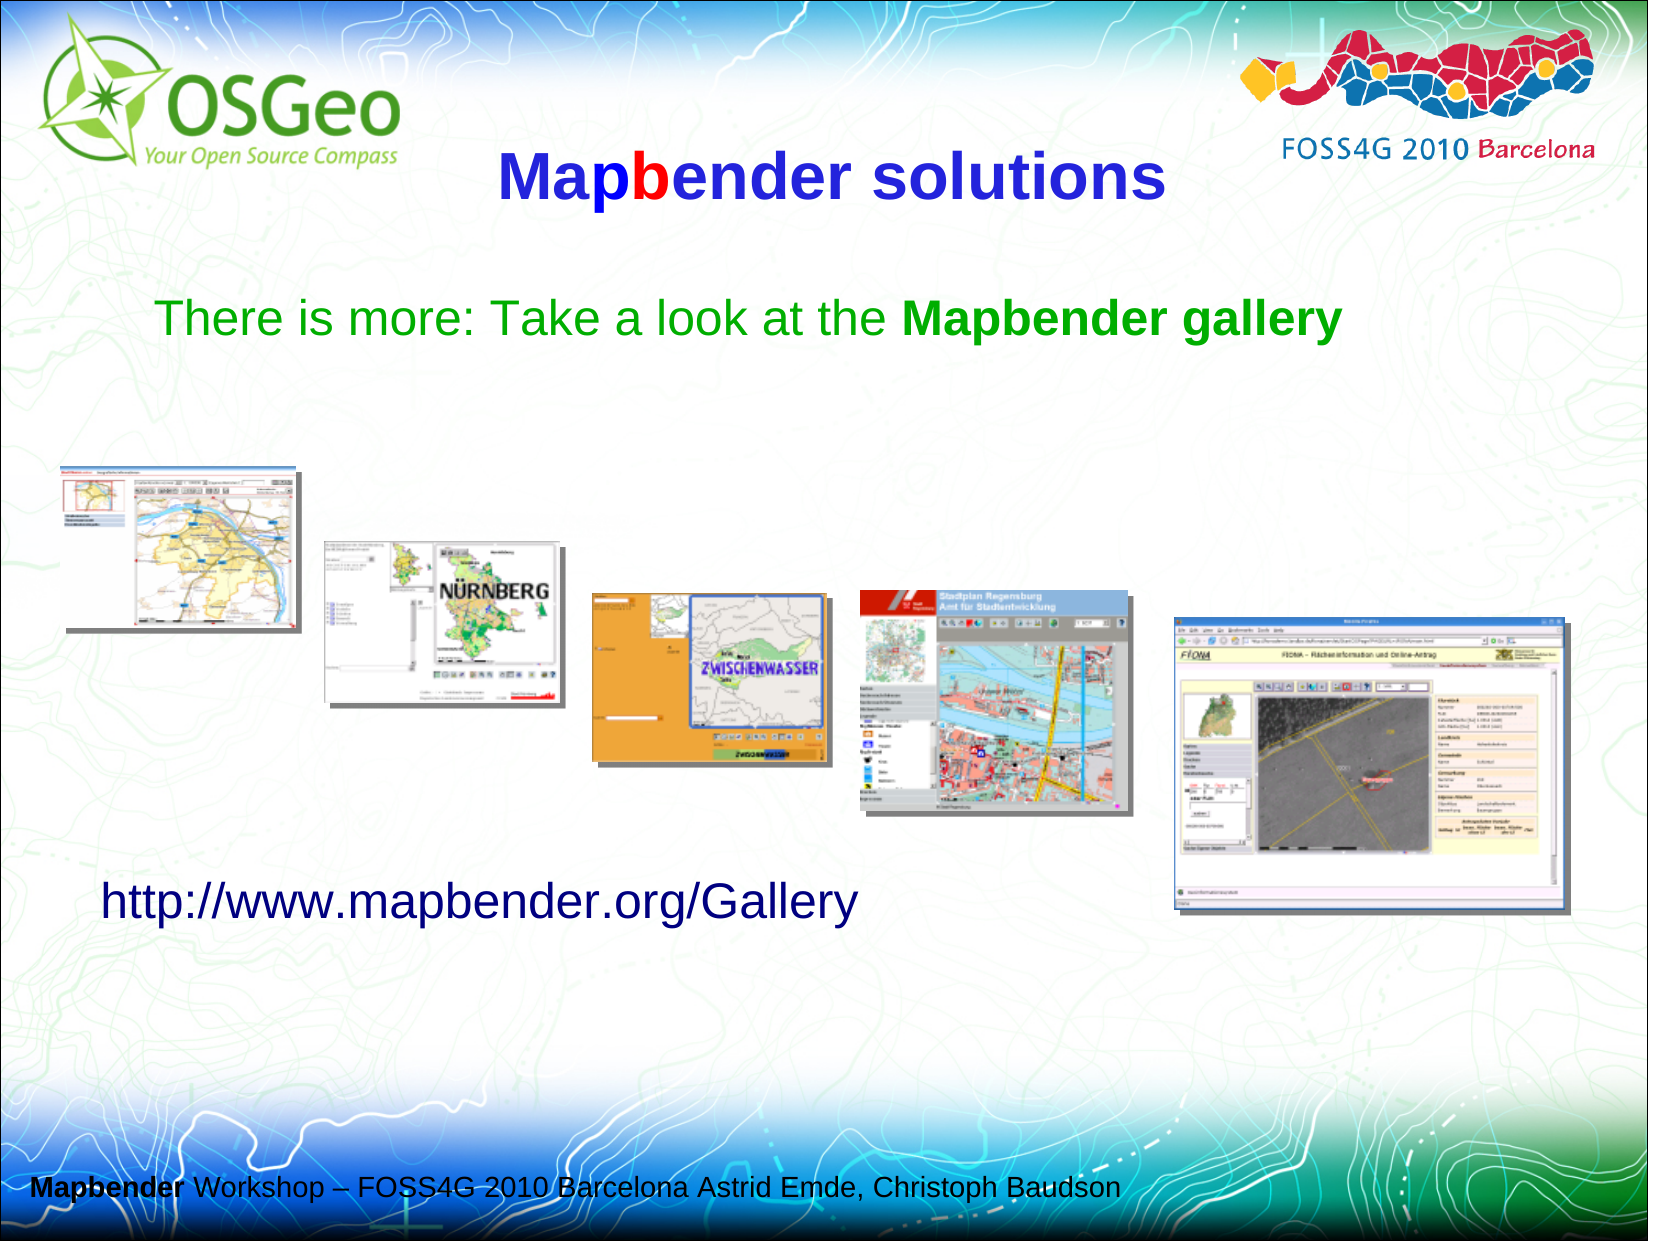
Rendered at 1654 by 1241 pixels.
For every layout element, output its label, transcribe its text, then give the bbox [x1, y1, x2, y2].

list There is more: Take a look at the Mapbender gallery http://www.mapbender.org/Gallery [82, 290, 1571, 1109]
title Mapbender solutions [88, 88, 1577, 264]
picture [1, 1, 1647, 1240]
